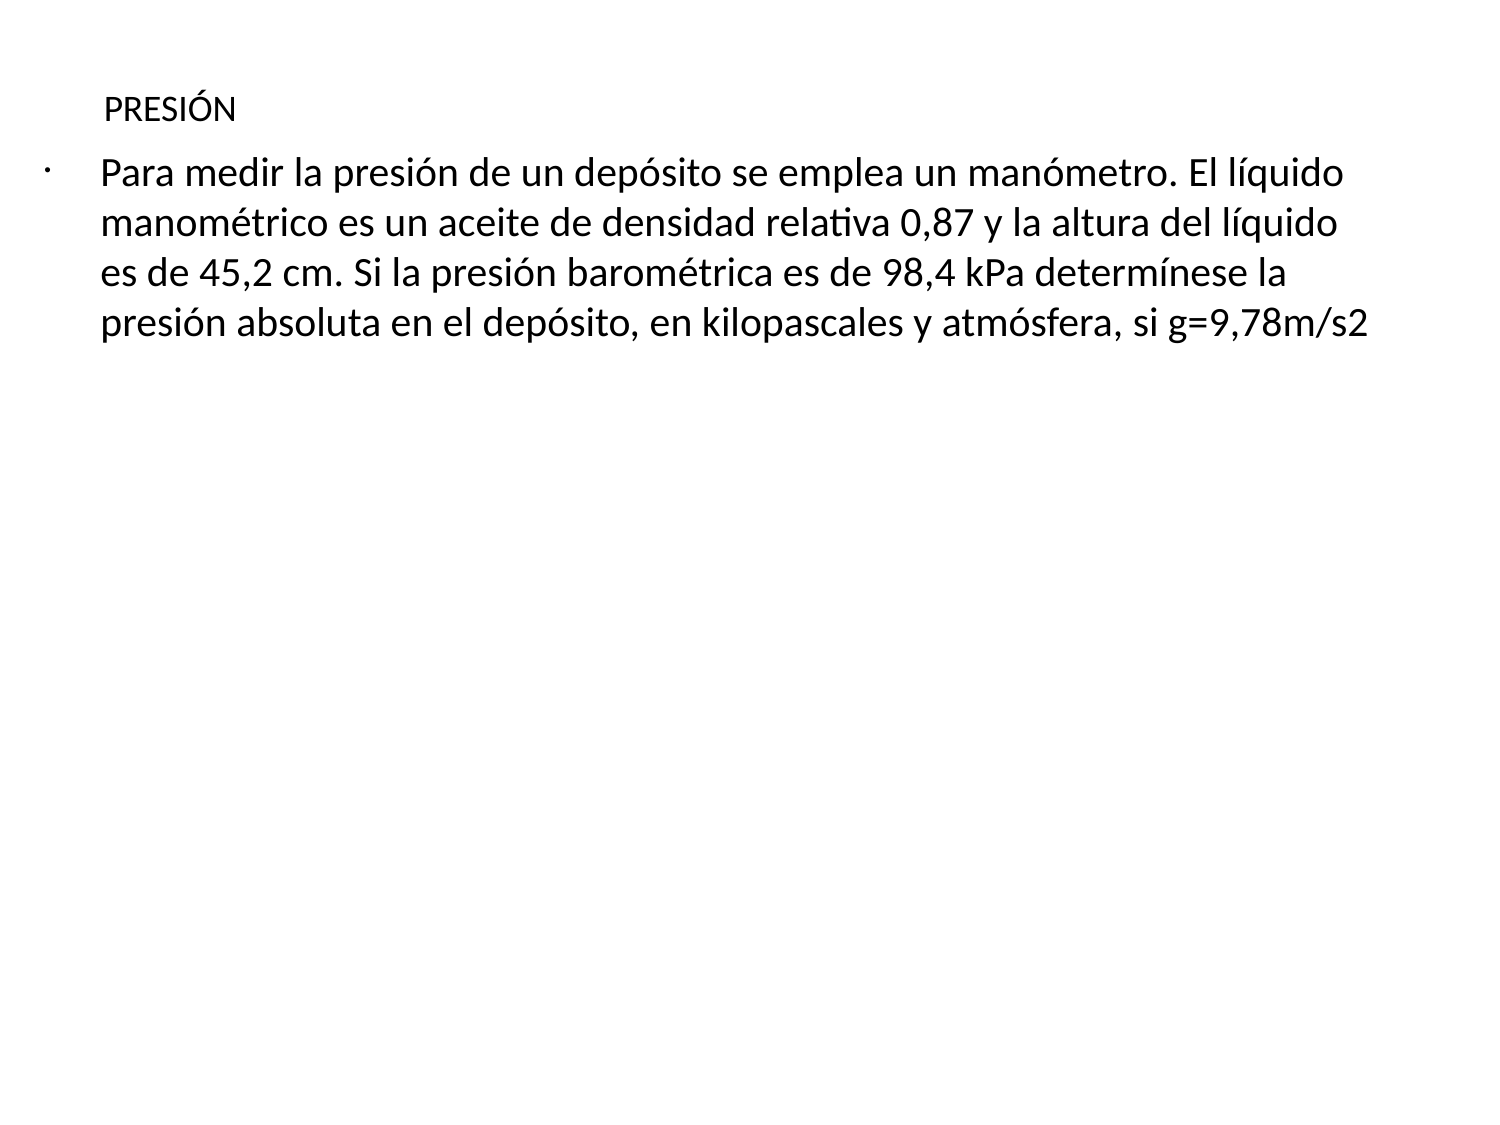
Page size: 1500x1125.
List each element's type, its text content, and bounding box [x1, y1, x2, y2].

text_box PRESIÓN [88, 76, 252, 137]
list Para medir la presión de un depósito se emplea un manómetro. El líquido manométrico es un aceite de densidad relativa 0,87 y la altura del líquido es de 45,2 cm. Si la presión barométrica es de 98,4 kPa determínese la presión absoluta en el depósito, en kilopascales y atmósfera, si g=9,78m/s2 [29, 137, 1389, 402]
